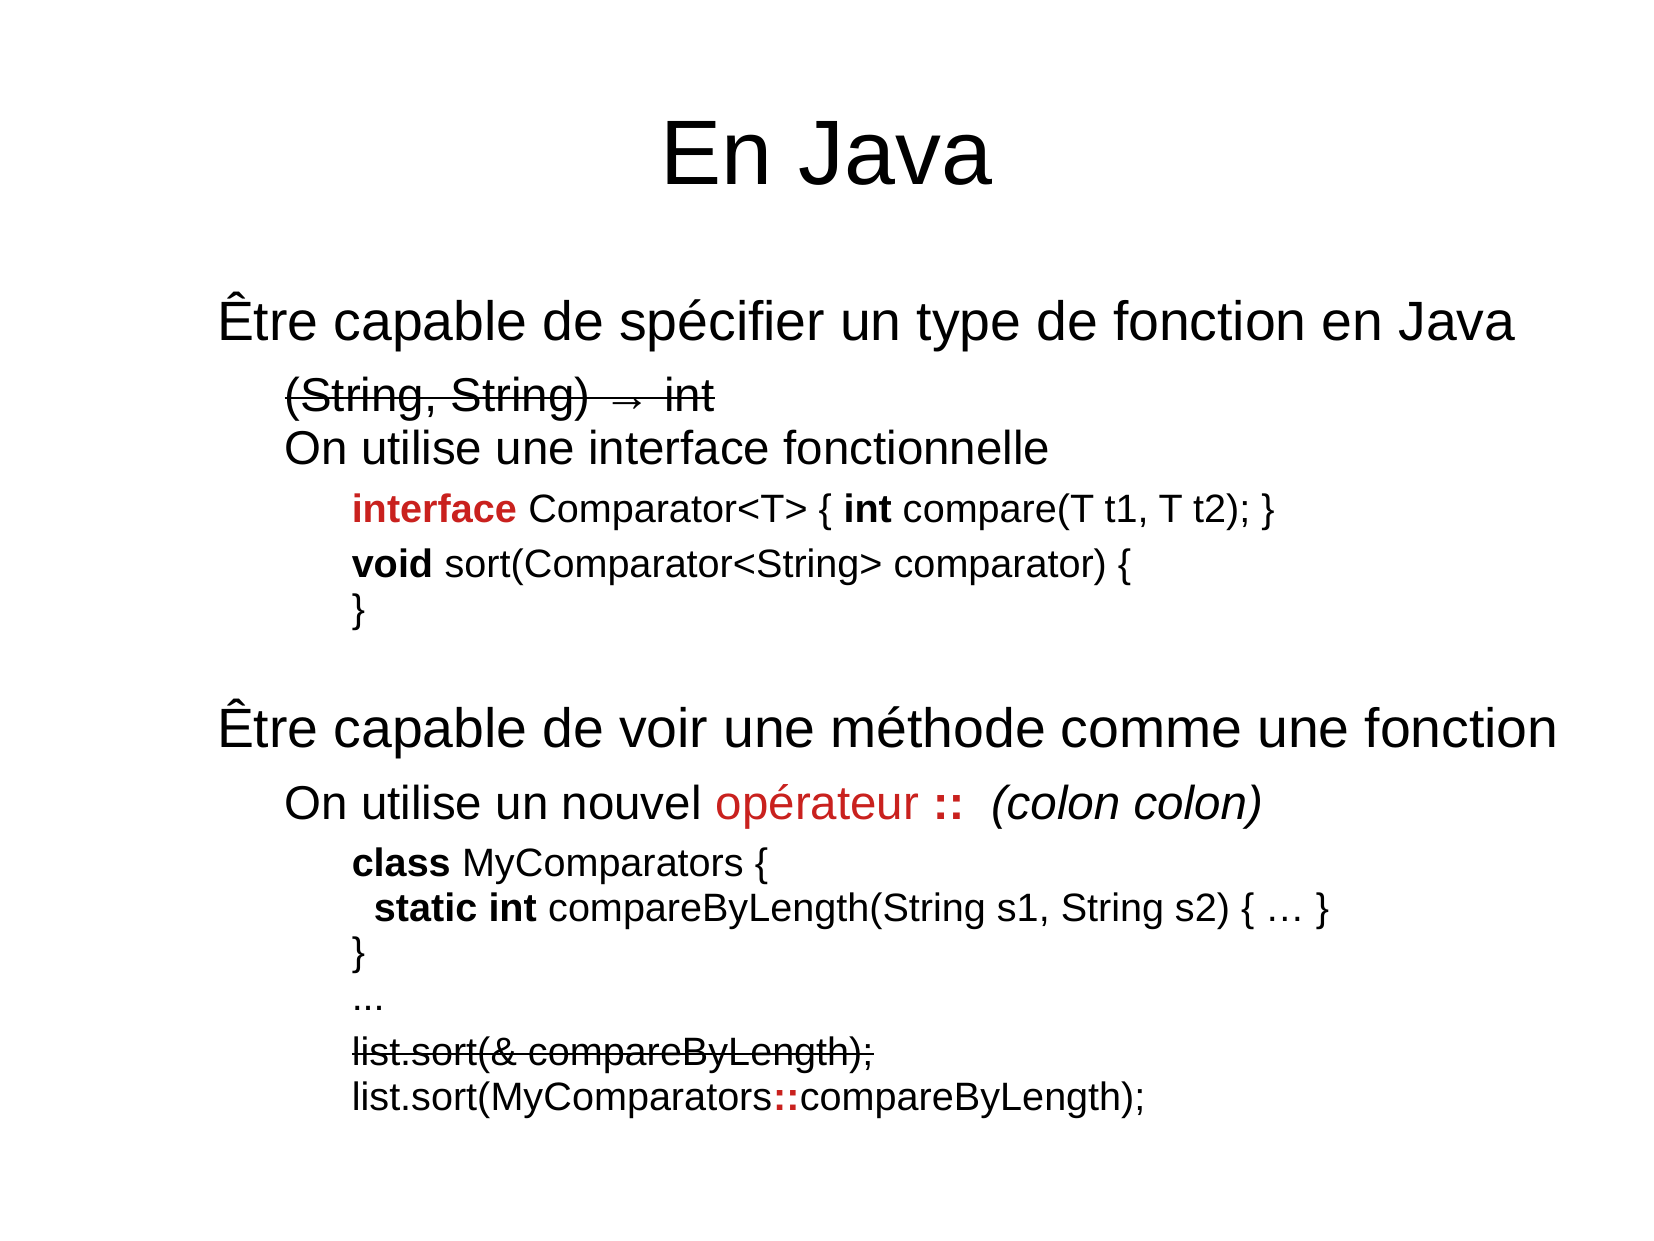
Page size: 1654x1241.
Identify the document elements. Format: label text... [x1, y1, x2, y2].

list Être capable de spécifier un type de fonction en Java (String, String) → int On utilise une interface fonctionnelle interface Comparator<T> { int compare(T t1, T t2); } void sort(Comparator<String> comparator) { } Être capable de voir une méthode comme une fonction On utilise un nouvel opérateur :: (colon colon) class MyComparators { static int compareByLength(String s1, String s2) { … } } ... list.sort(& compareByLength); list.sort(MyComparators::compareByLength); [82, 290, 1571, 1126]
title En Java [82, 49, 1571, 257]
